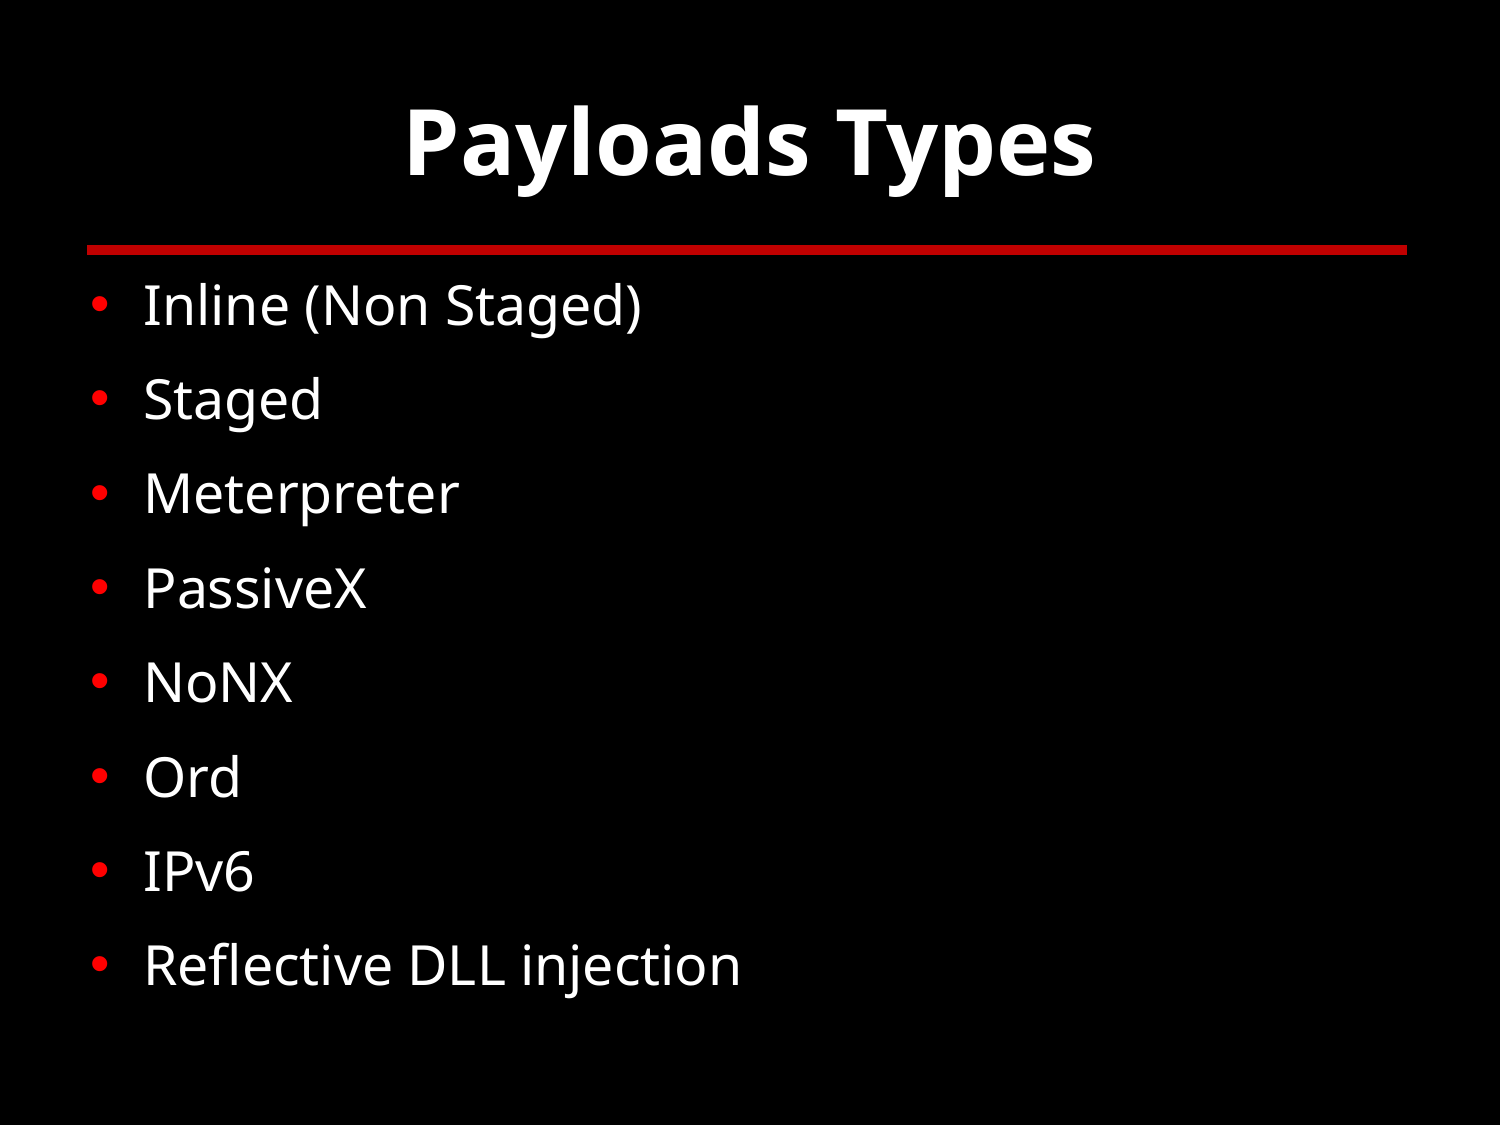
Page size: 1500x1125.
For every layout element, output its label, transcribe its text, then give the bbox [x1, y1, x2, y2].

title Payloads Types [75, 45, 1425, 233]
list Inline (Non Staged) Staged Meterpreter PassiveX NoNX Ord IPv6 Reflective DLL injection [75, 262, 1425, 1005]
